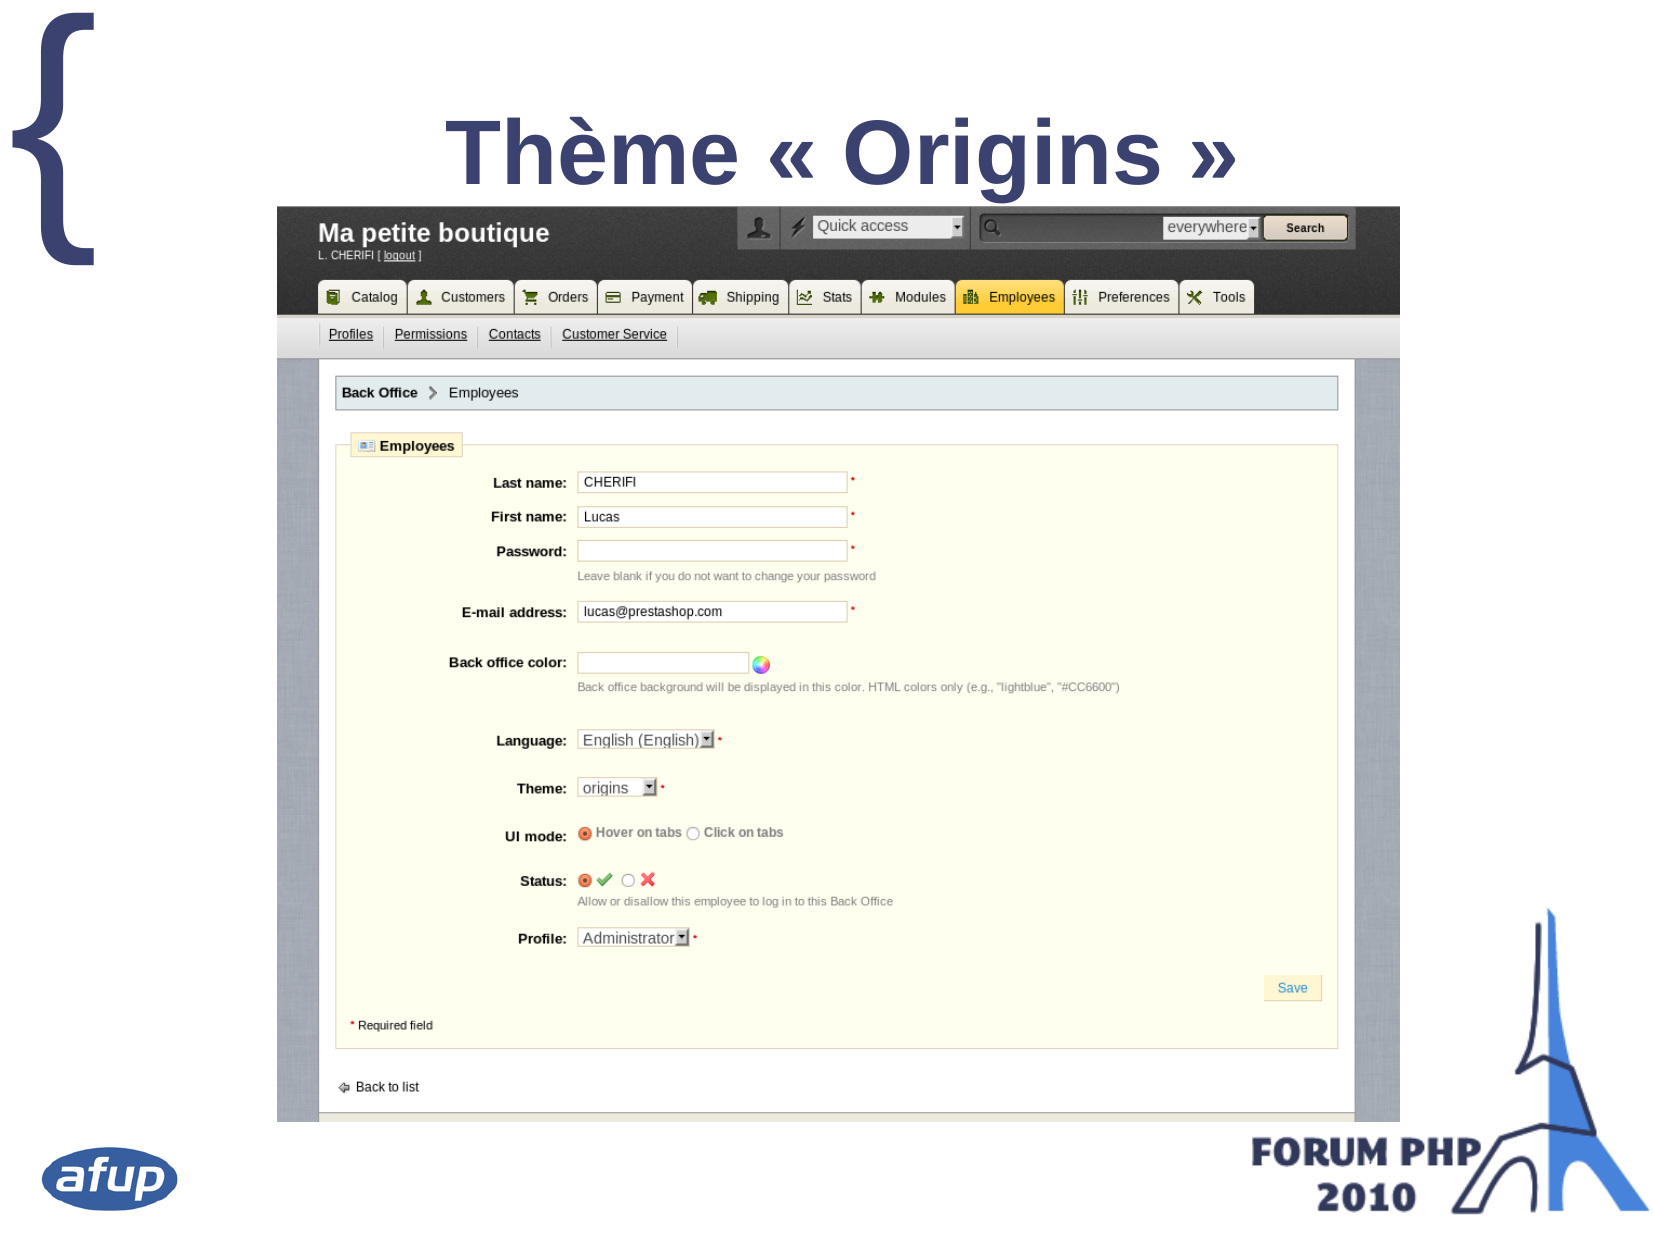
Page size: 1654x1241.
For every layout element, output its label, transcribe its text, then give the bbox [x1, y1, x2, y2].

title Thème « Origins » [82, 49, 1571, 257]
picture [277, 206, 1650, 1241]
picture [41, 1146, 178, 1211]
